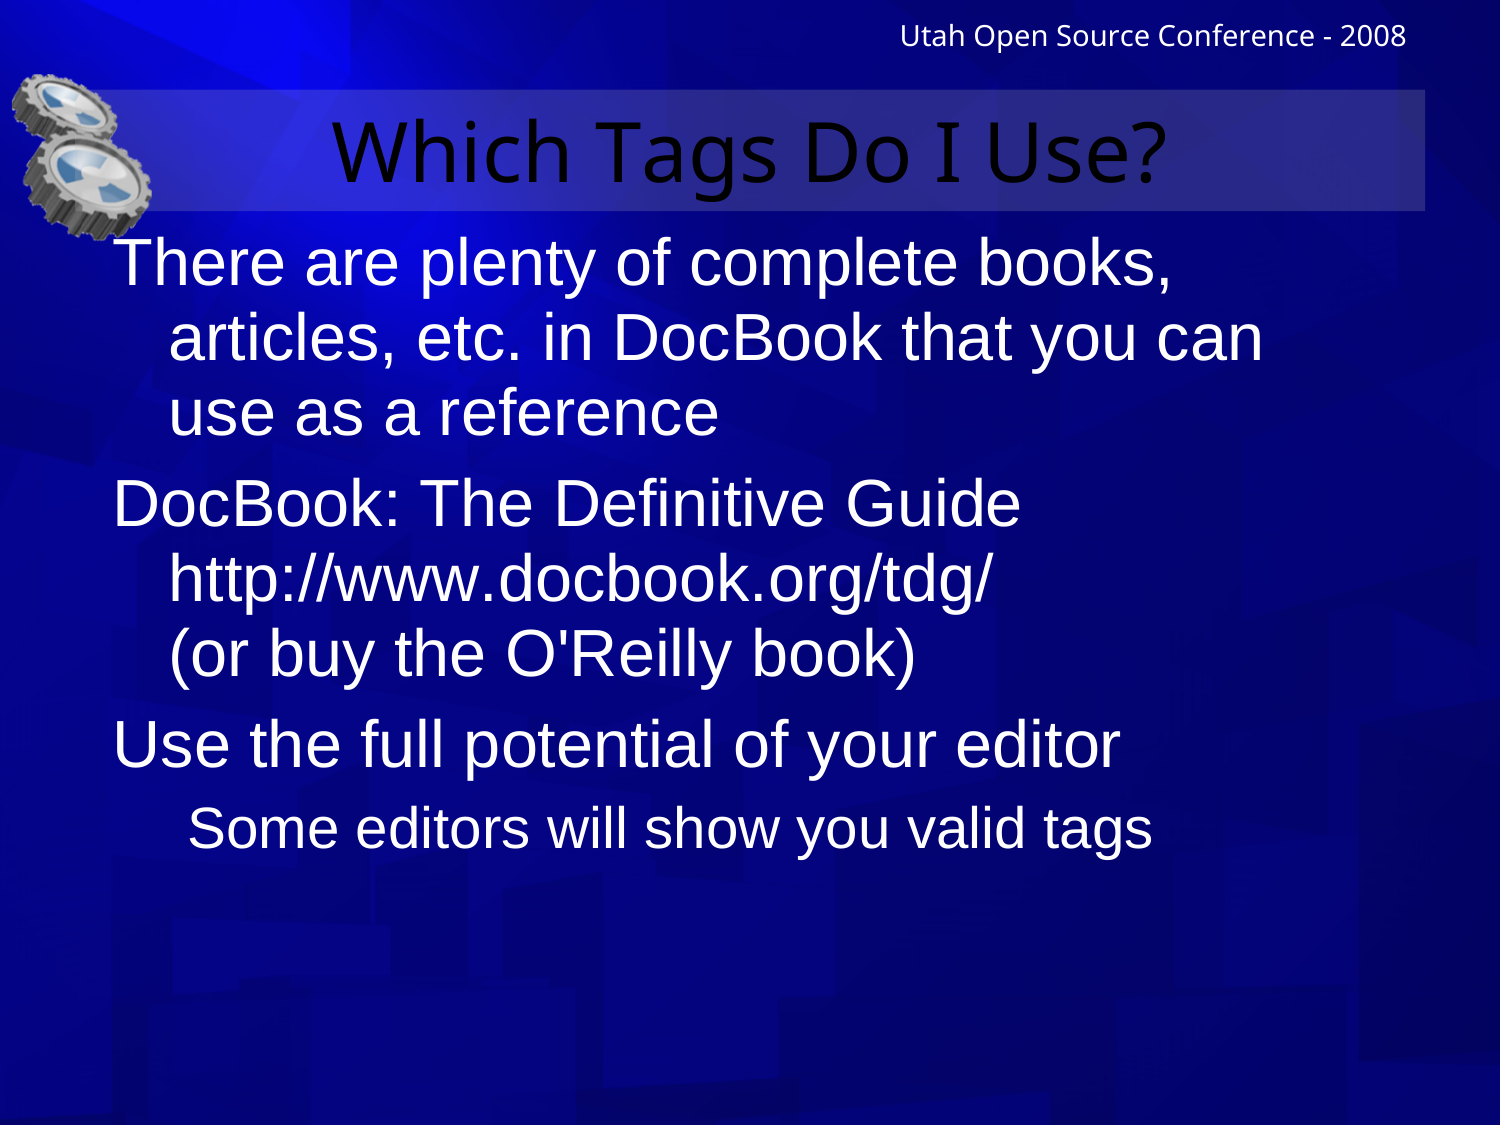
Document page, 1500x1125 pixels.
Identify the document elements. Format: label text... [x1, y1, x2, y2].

list There are plenty of complete books, articles, etc. in DocBook that you can use as a reference DocBook: The Definitive Guide http://www.docbook.org/tdg/ (or buy the O'Reilly book) Use the full potential of your editor Some editors will show you valid tags [112, 224, 1388, 998]
title Which Tags Do I Use? [75, 96, 1426, 204]
picture [0, 0, 1500, 1125]
